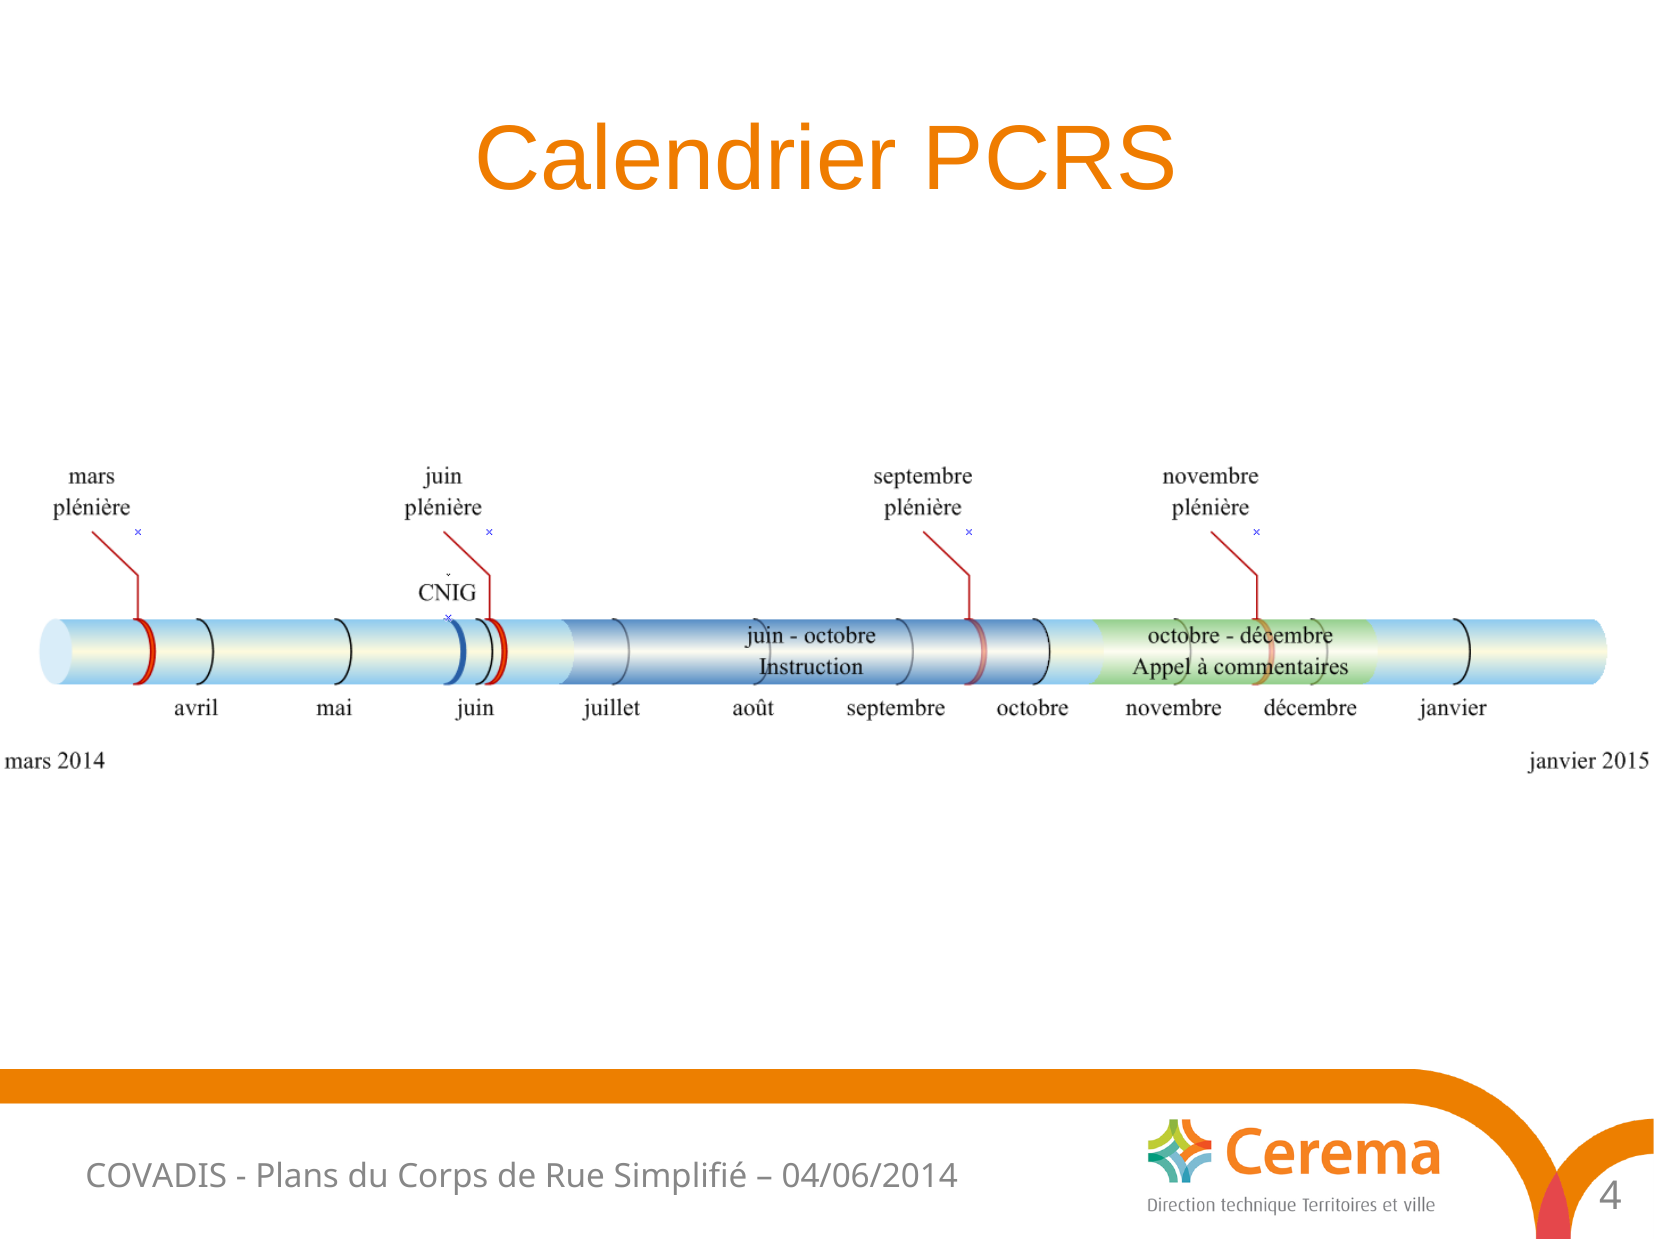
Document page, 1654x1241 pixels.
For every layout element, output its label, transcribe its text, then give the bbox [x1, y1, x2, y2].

picture [0, 462, 1654, 778]
title Calendrier PCRS [82, 49, 1571, 257]
picture [0, 1069, 1654, 1239]
